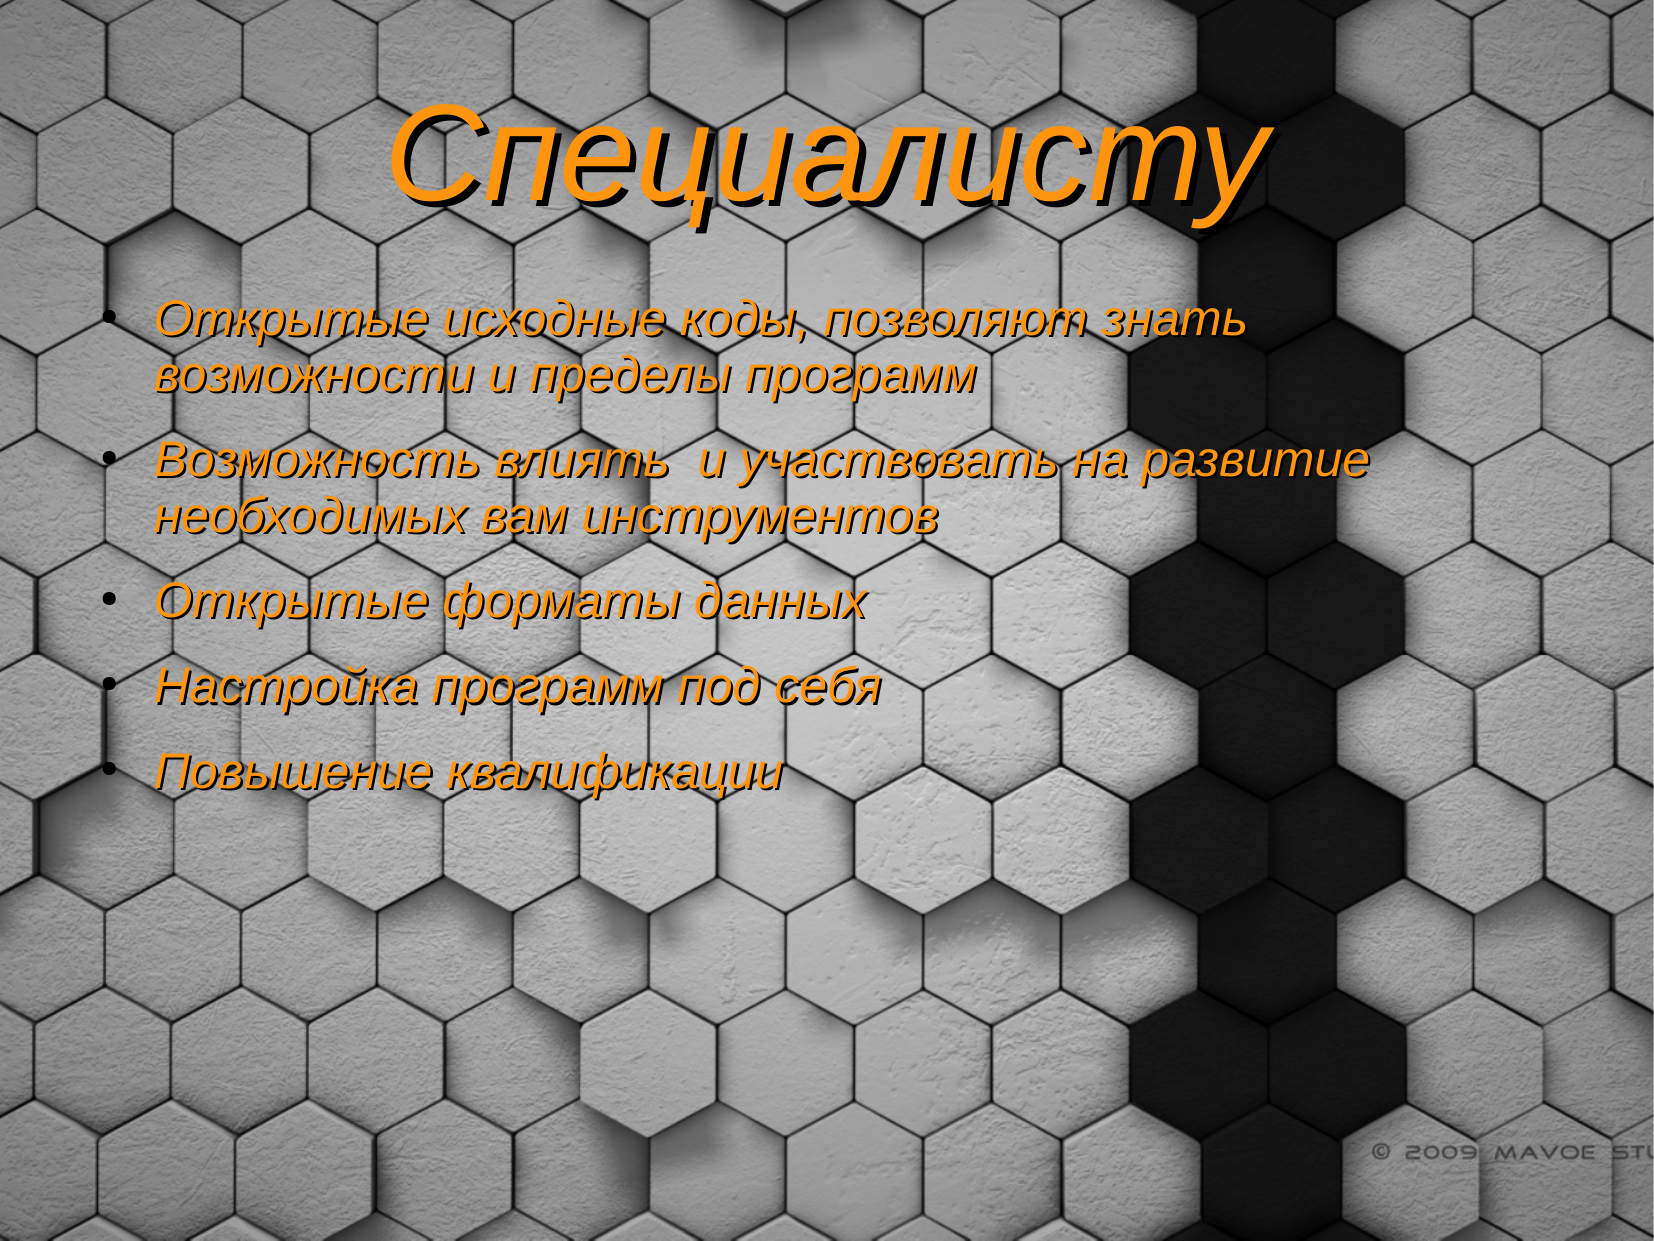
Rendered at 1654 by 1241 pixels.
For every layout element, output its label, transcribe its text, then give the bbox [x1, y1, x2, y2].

title Специалисту [82, 56, 1571, 250]
list Открытые исходные коды, позволяют знать возможности и пределы программ Возможность влиять и участвовать на развитие необходимых вам инструментов Открытые форматы данных Настройка программ под себя Повышение квалификации [82, 290, 1571, 1109]
picture [0, 0, 1654, 1241]
